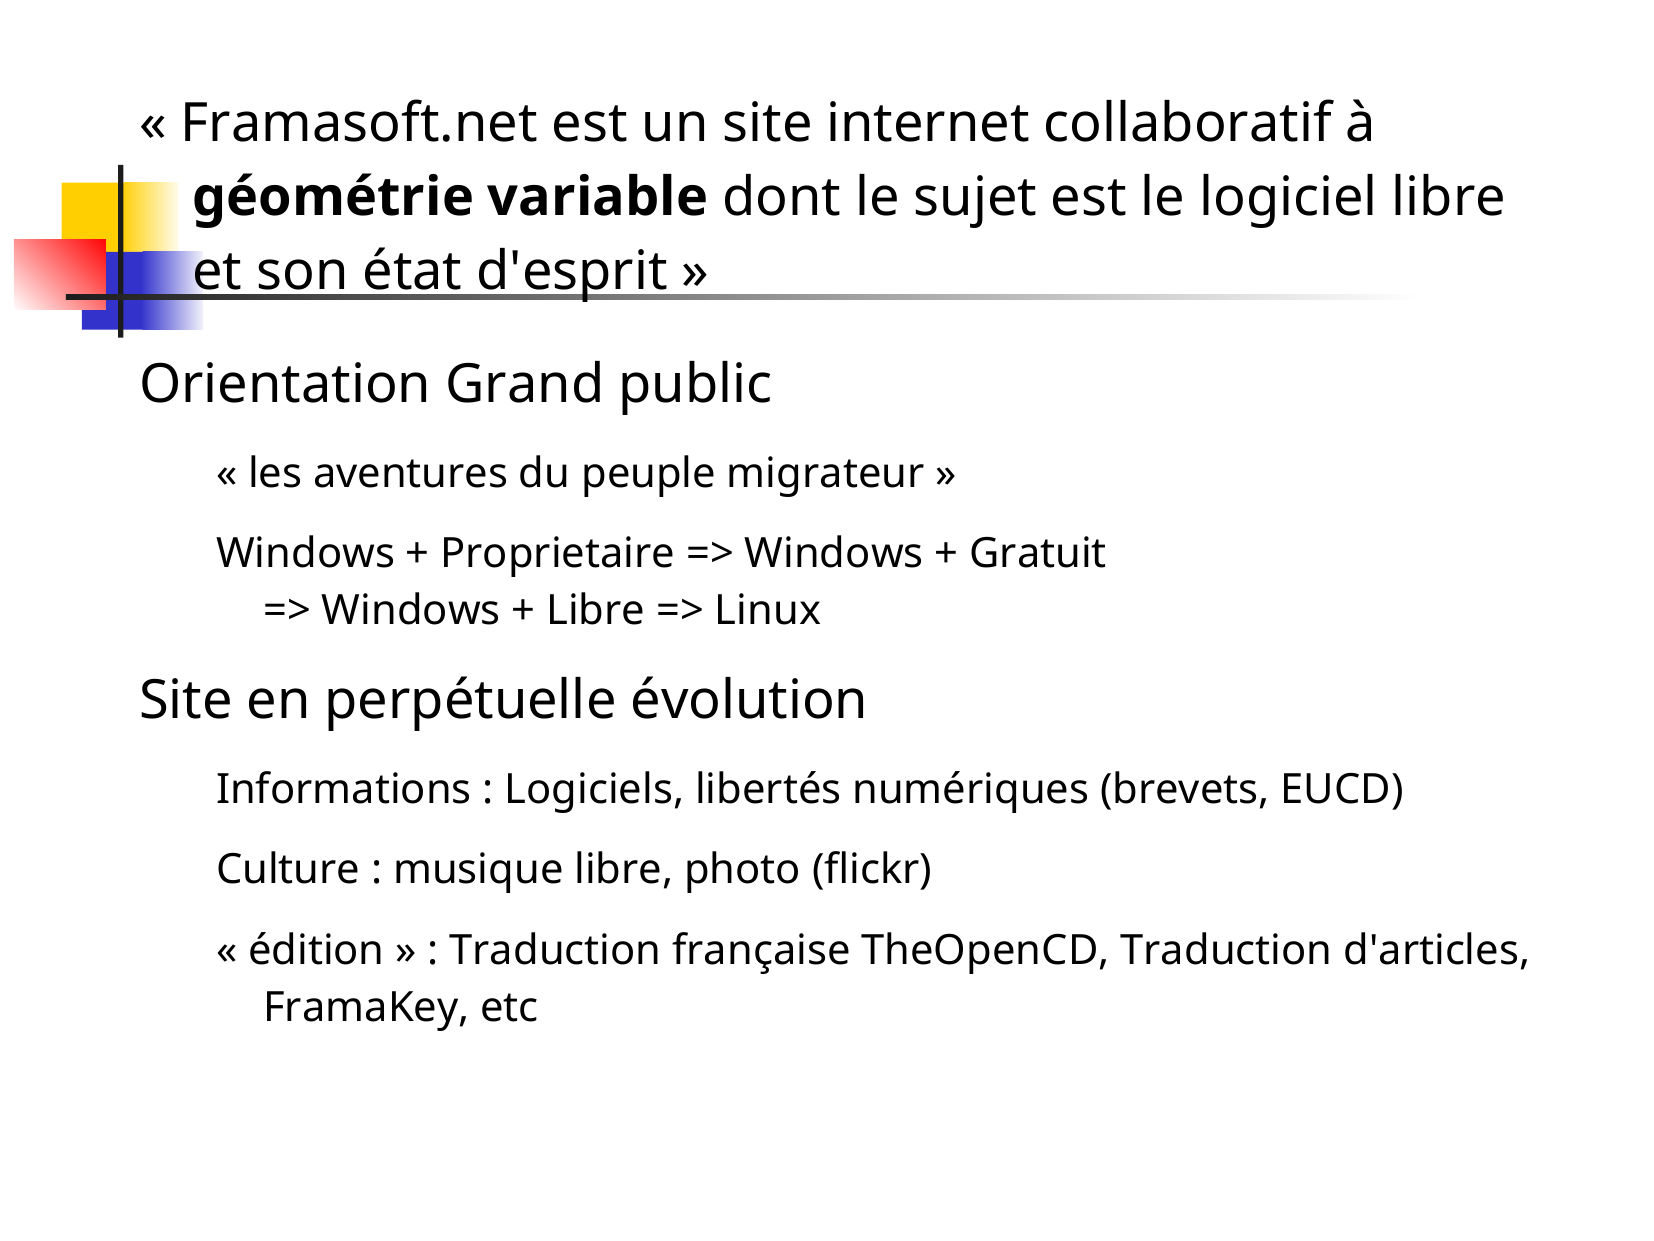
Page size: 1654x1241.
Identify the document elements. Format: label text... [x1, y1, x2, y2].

list Orientation Grand public « les aventures du peuple migrateur » Windows + Proprietaire => Windows + Gratuit => Windows + Libre => Linux Site en perpétuelle évolution Informations : Logiciels, libertés numériques (brevets, EUCD) Culture : musique libre, photo (flickr) « édition » : Traduction française TheOpenCD, Traduction d'articles, FramaKey, etc [121, 344, 1534, 1127]
title « Framasoft.net est un site internet collaboratif à géométrie variable dont le sujet est le logiciel libre et son état d'esprit » [121, 91, 1534, 299]
